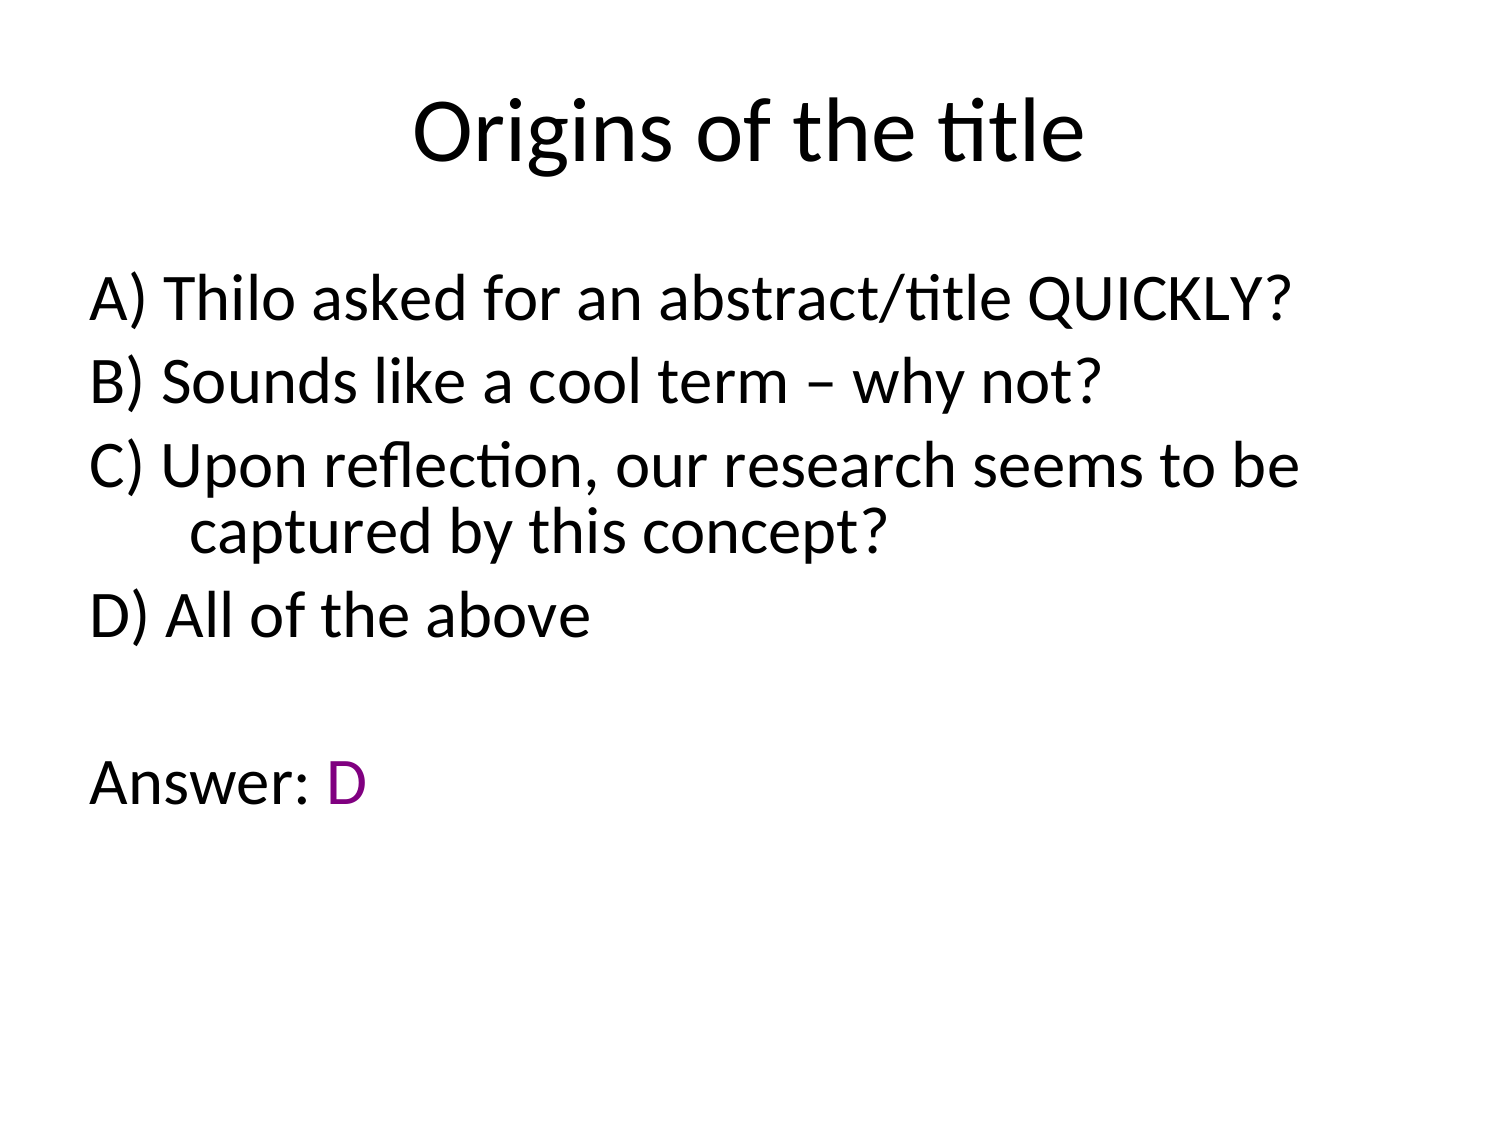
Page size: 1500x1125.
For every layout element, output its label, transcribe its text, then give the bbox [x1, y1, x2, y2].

title Origins of the title [75, 45, 1426, 233]
list A) Thilo asked for an abstract/title QUICKLY? B) Sounds like a cool term – why not? C) Upon reflection, our research seems to be captured by this concept? D) All of the above Answer: D [74, 262, 1475, 1006]
